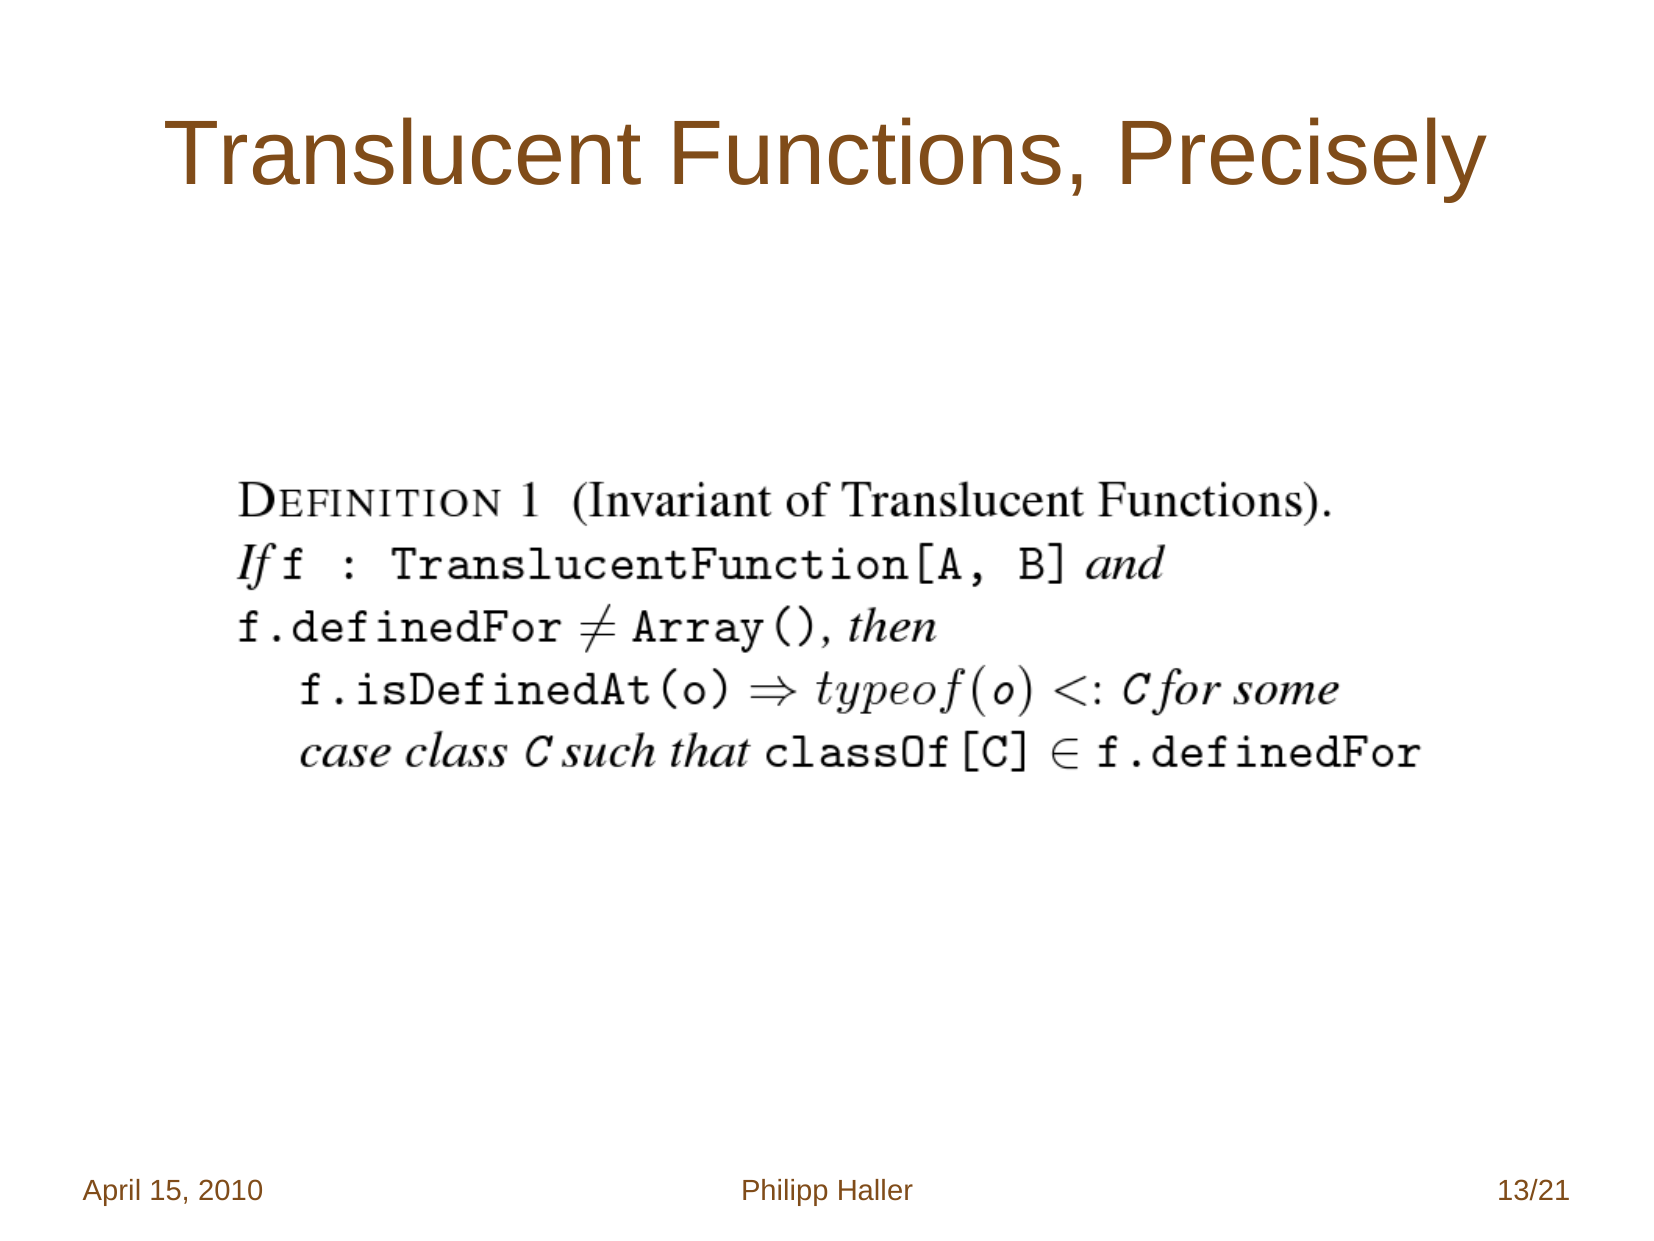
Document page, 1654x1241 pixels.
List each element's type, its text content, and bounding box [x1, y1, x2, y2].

picture [209, 454, 1459, 800]
title Translucent Functions, Precisely [82, 49, 1571, 257]
